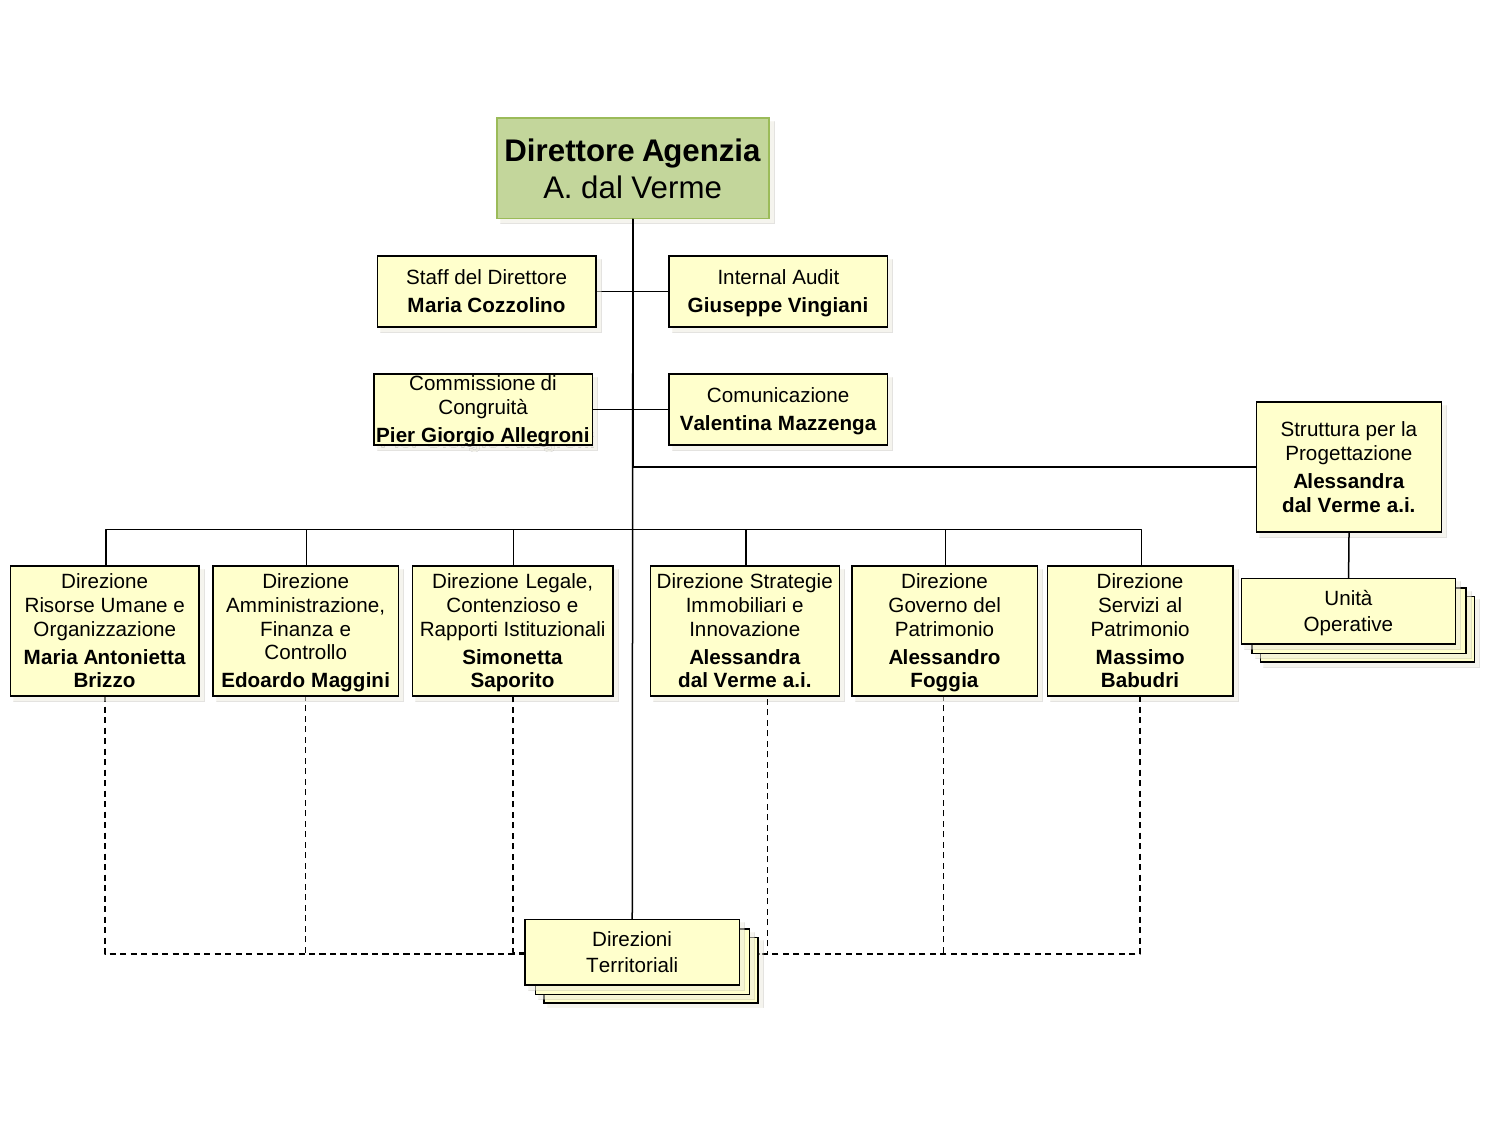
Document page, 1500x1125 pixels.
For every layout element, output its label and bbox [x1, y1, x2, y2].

picture [9, 117, 1491, 1008]
